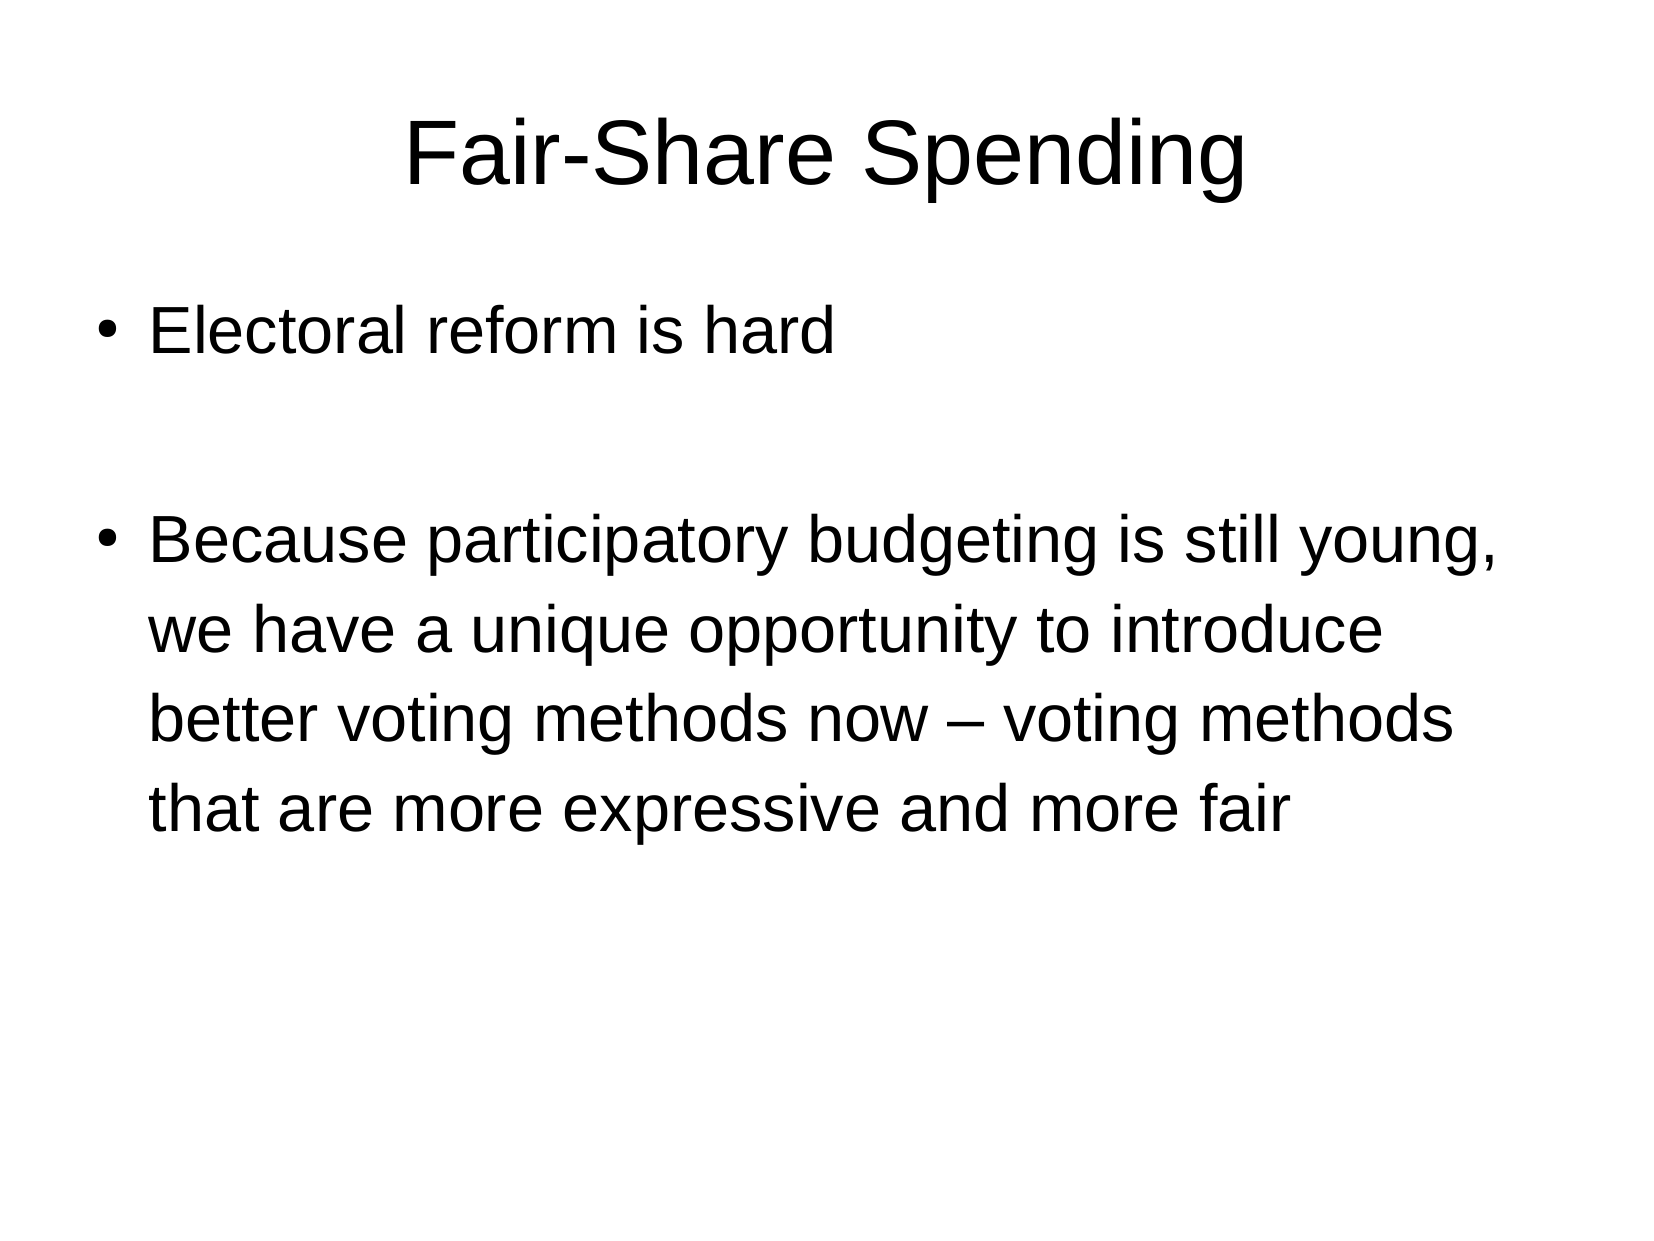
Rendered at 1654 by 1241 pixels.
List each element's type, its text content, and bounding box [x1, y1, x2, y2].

title Fair-Share Spending [82, 49, 1571, 257]
list Electoral reform is hard Because participatory budgeting is still young, we have a unique opportunity to introduce better voting methods now – voting methods that are more expressive and more fair [77, 293, 1567, 1112]
